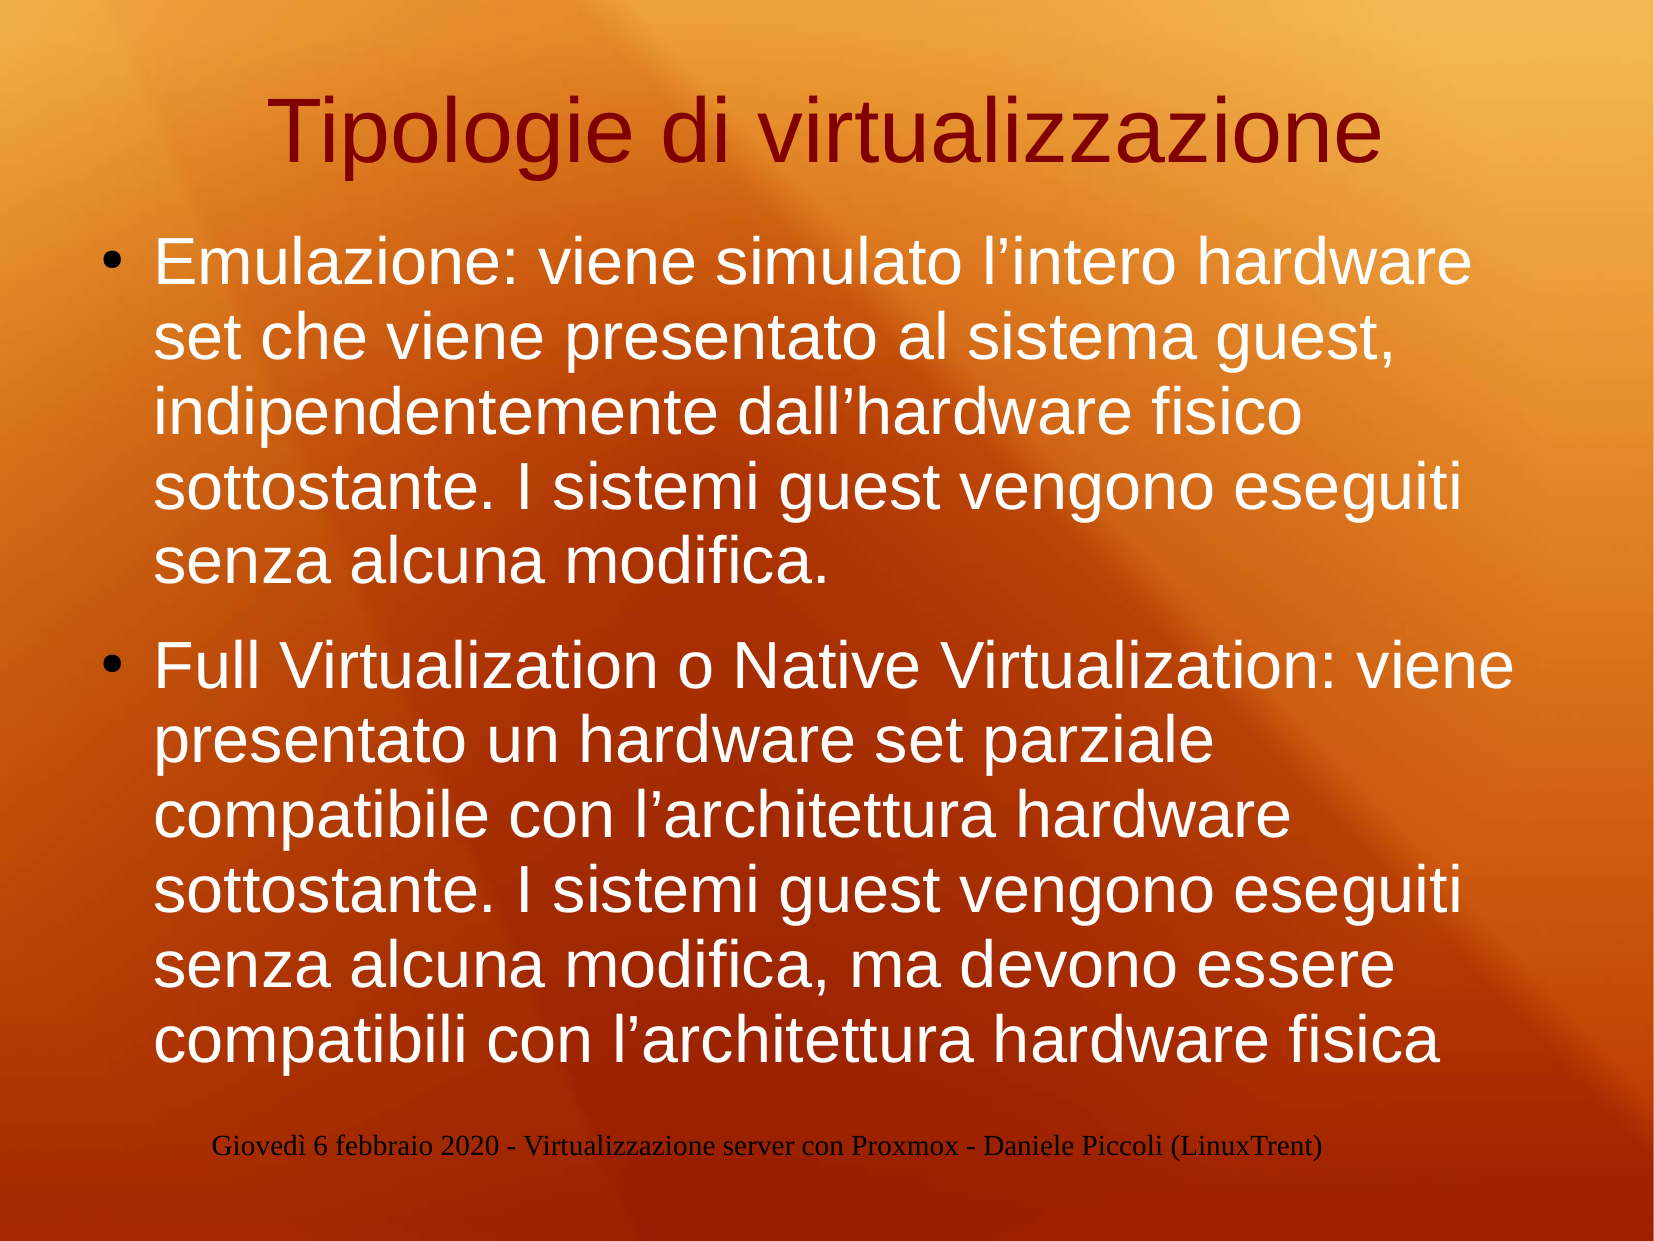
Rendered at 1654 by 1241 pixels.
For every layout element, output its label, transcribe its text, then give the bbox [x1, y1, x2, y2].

title Tipologie di virtualizzazione [82, 49, 1571, 213]
picture [0, 0, 1654, 1241]
list Emulazione: viene simulato l’intero hardware set che viene presentato al sistema guest, indipendentemente dall’hardware fisico sottostante. I sistemi guest vengono eseguiti senza alcuna modifica. Full Virtualization o Native Virtualization: viene presentato un hardware set parziale compatibile con l’architettura hardware sottostante. I sistemi guest vengono eseguiti senza alcuna modifica, ma devono essere compatibili con l’architettura hardware fisica [82, 224, 1571, 1099]
